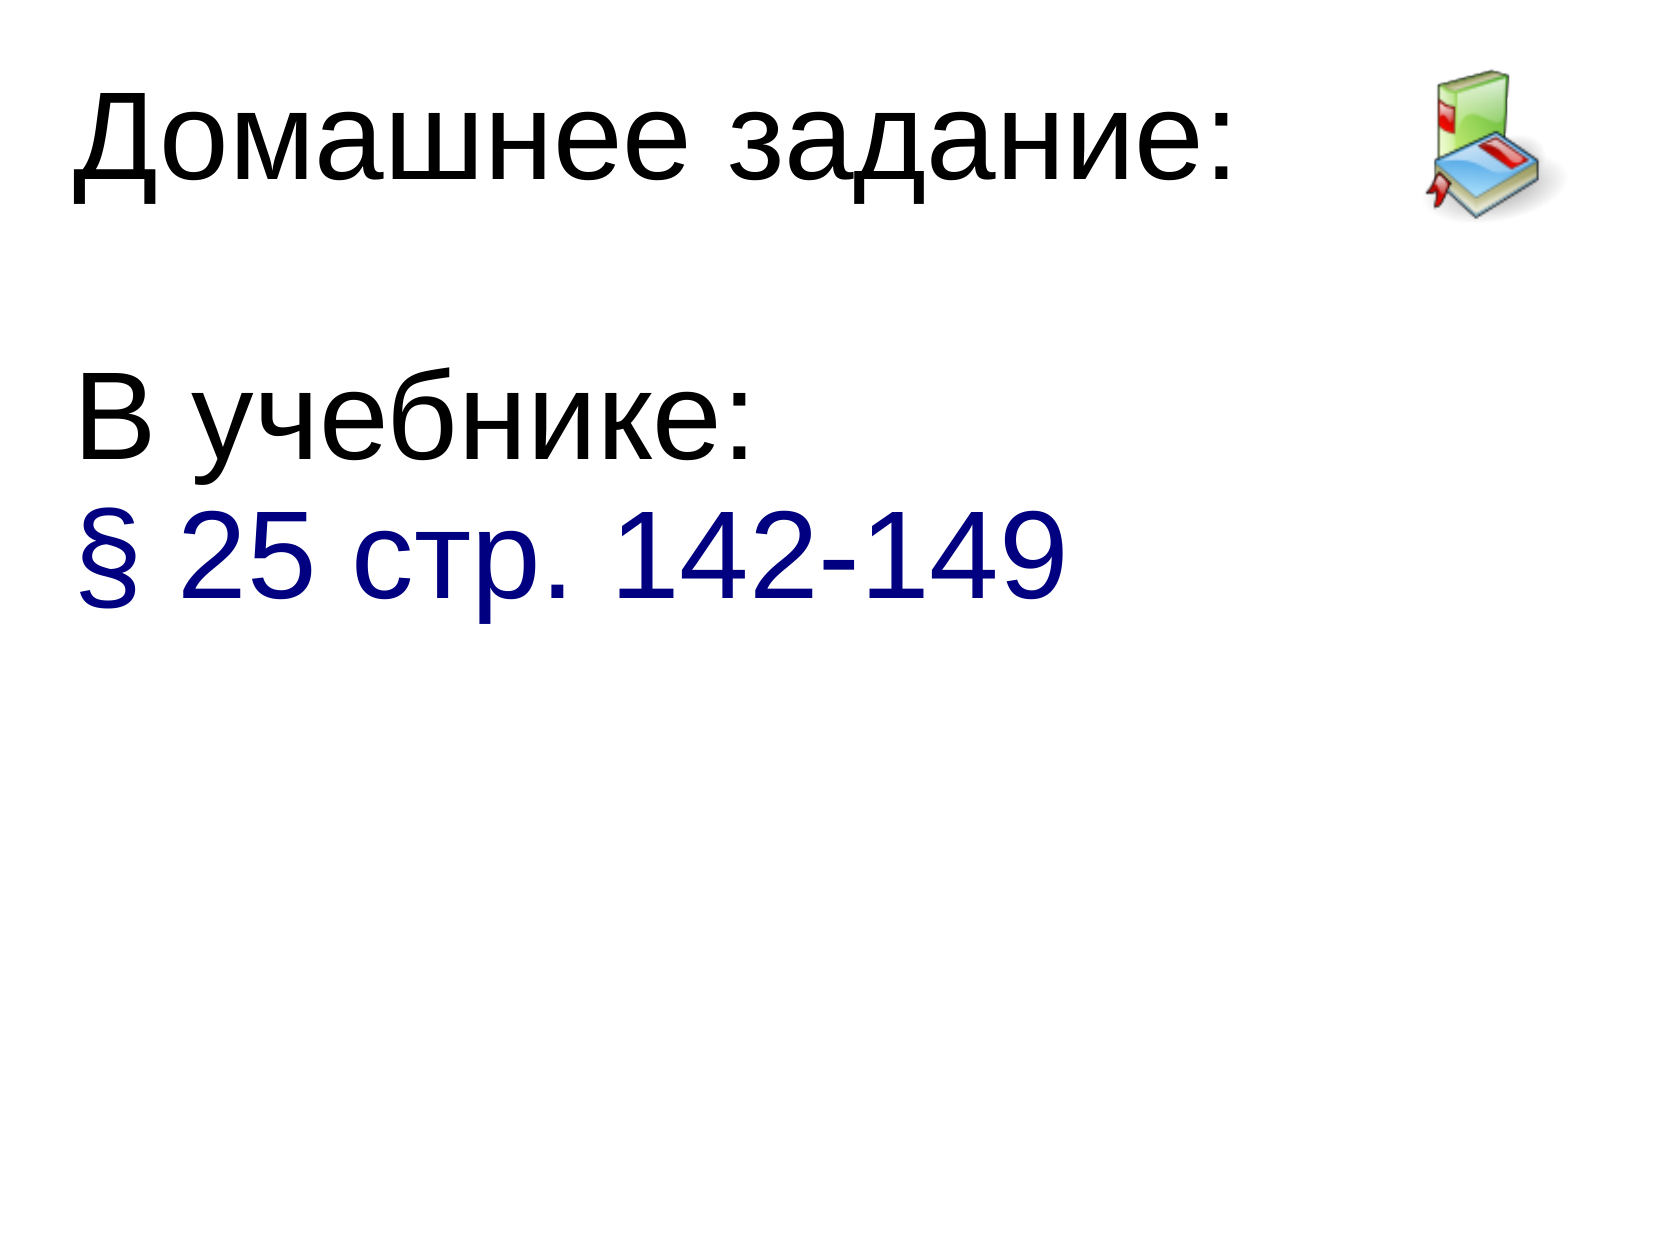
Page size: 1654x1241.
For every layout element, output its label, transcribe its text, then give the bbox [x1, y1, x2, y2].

text_box Домашнее задание: В учебнике: § 25 стр. 142-149 [59, 59, 1595, 820]
picture [1417, 58, 1572, 237]
